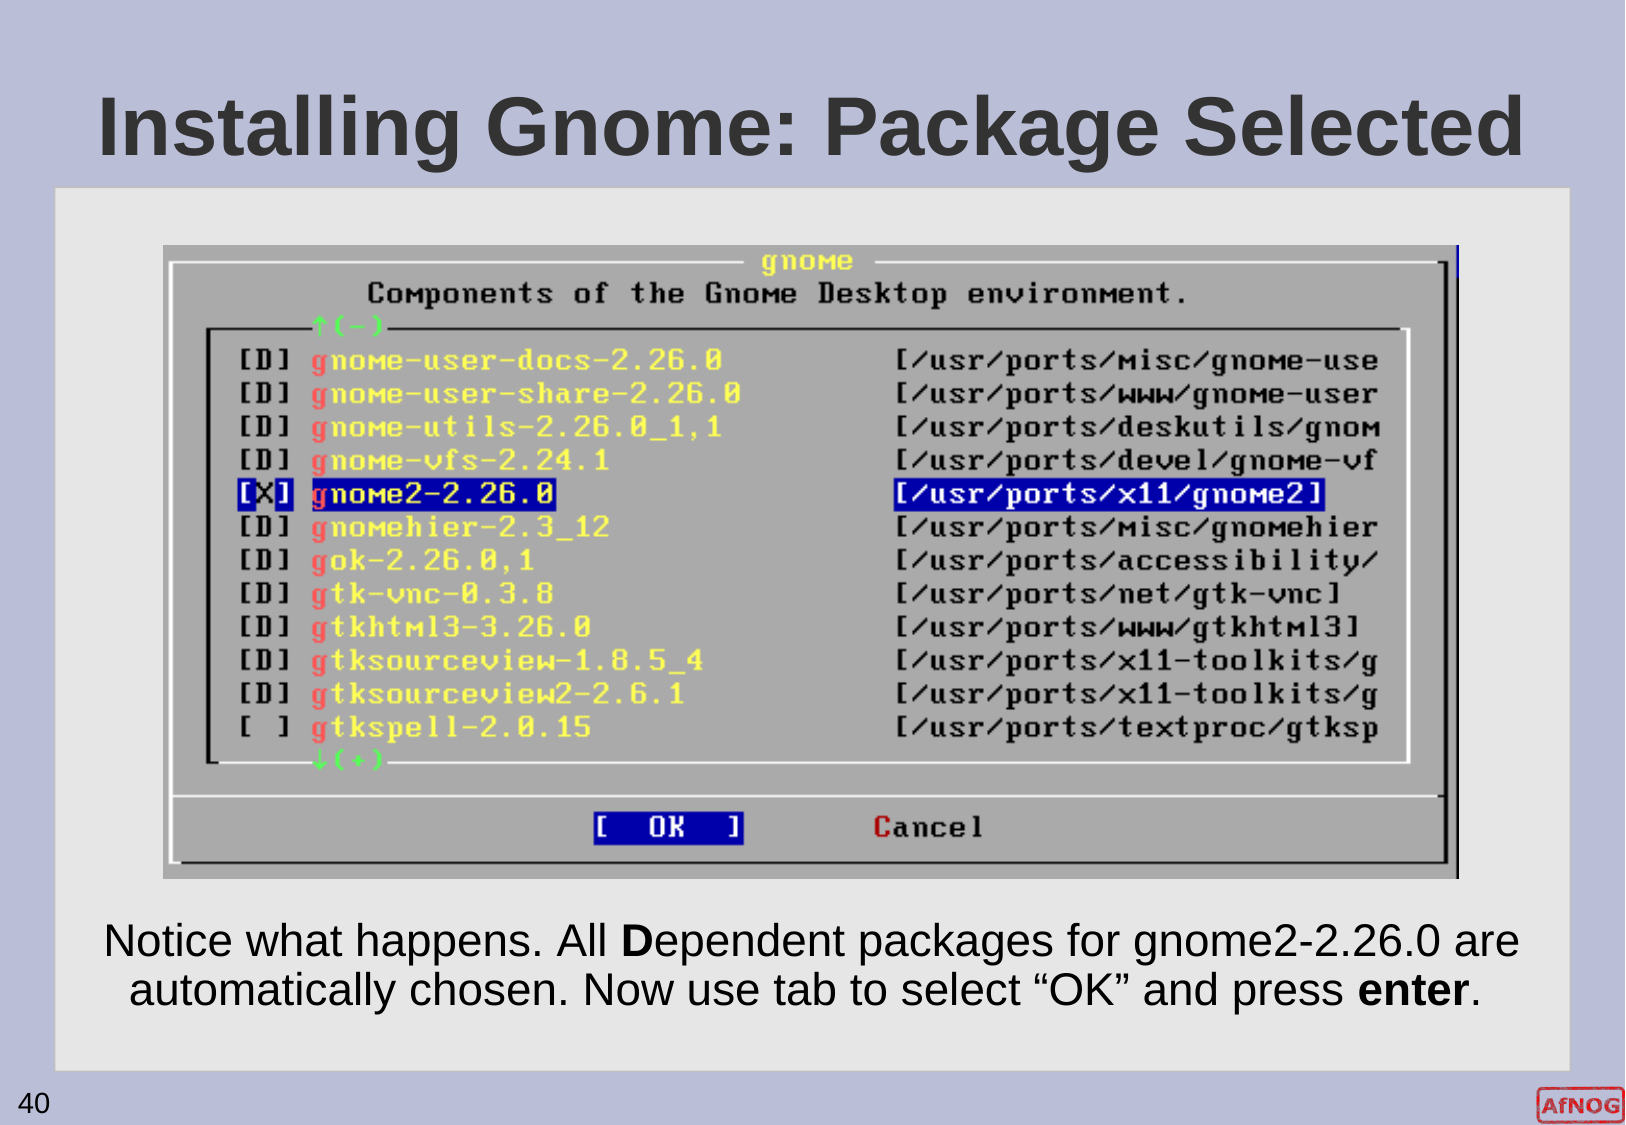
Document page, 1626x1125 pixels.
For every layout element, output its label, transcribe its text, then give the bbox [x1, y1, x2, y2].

text_box Notice what happens. All Dependent packages for gnome2-2.26.0 are automatically chosen. Now use tab to select “OK” and press enter. [88, 909, 1536, 1025]
picture [163, 245, 1459, 879]
title Installing Gnome: Package Selected [54, 51, 1571, 207]
picture [1535, 1085, 1626, 1125]
